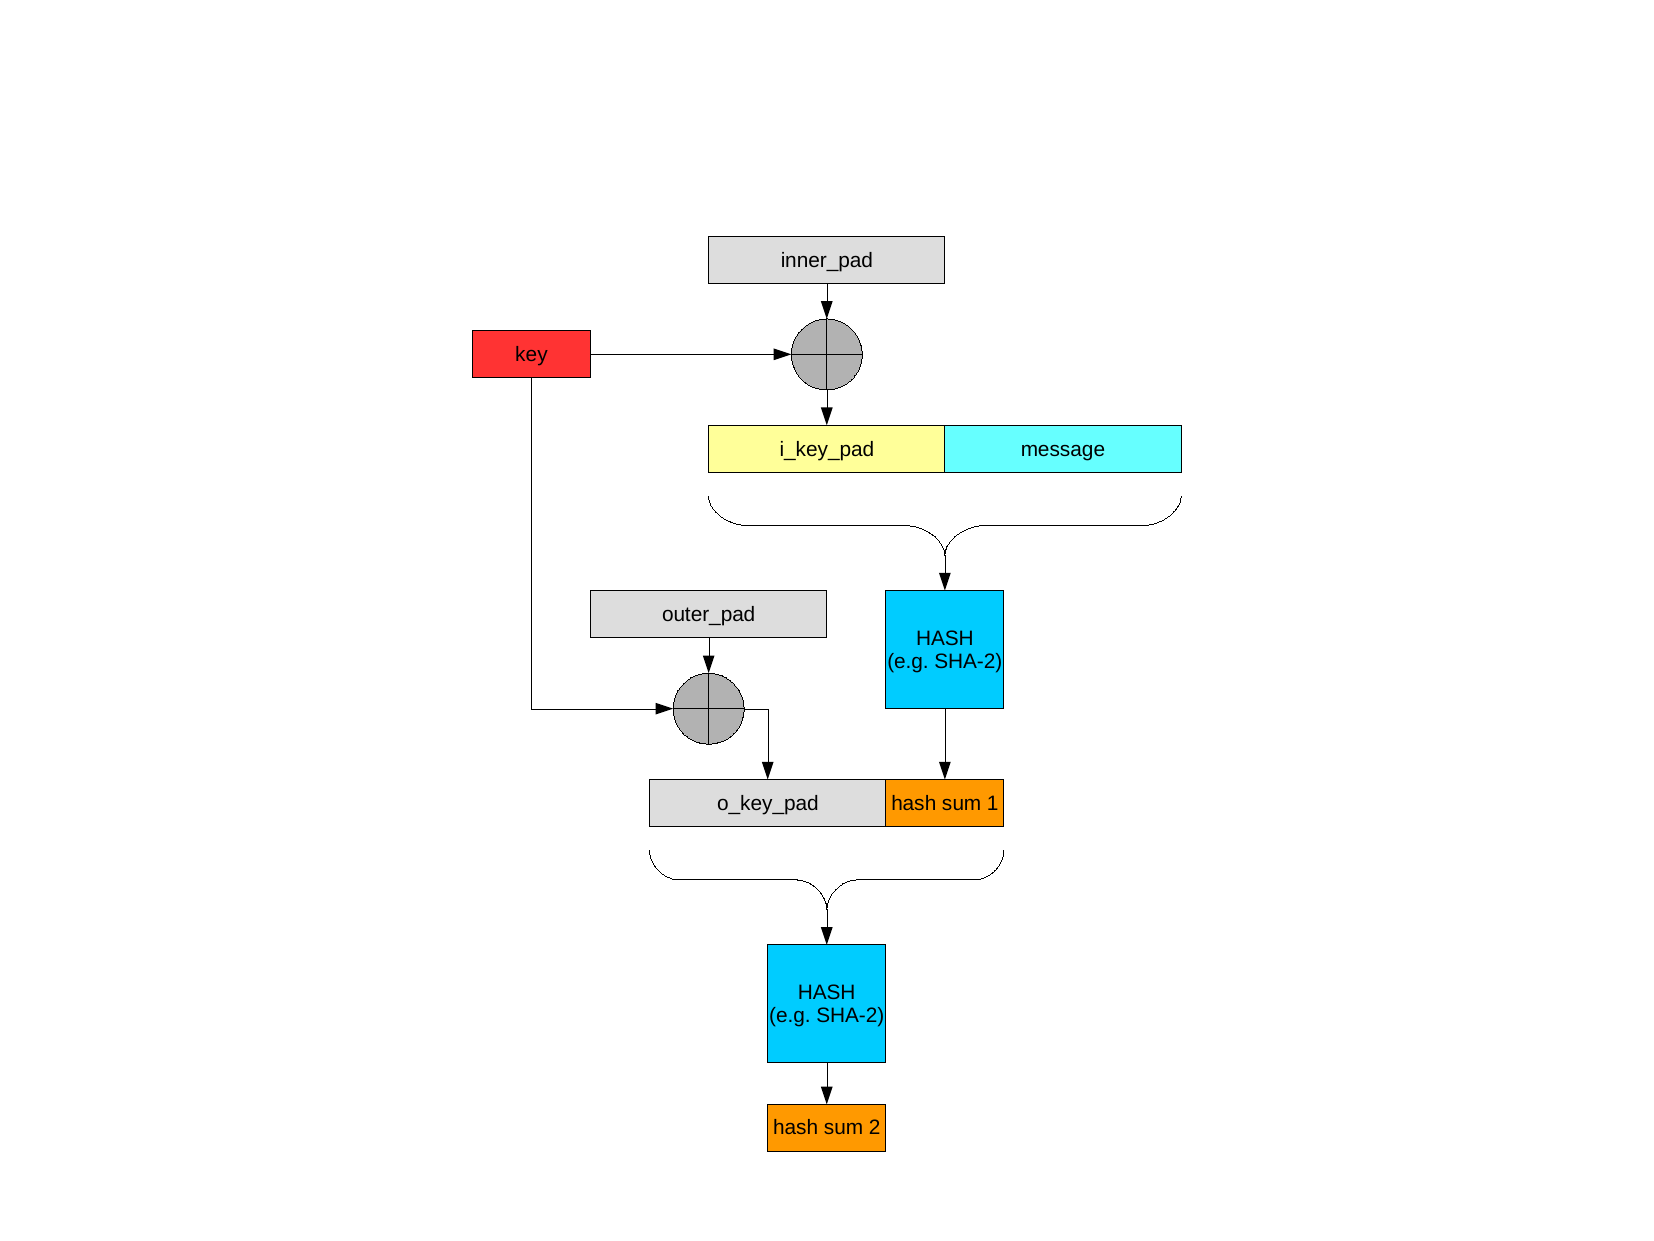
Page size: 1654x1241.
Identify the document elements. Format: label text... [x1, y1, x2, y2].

text_box inner_pad [708, 236, 945, 284]
text_box [791, 318, 826, 354]
text_box [827, 318, 863, 354]
text_box HASH (e.g. SHA-2) [885, 590, 1004, 709]
text_box [673, 673, 708, 708]
text_box hash sum 1 [885, 779, 1004, 827]
text_box [827, 355, 863, 390]
text_box message [944, 425, 1182, 473]
text_box hash sum 2 [767, 1104, 886, 1152]
text_box o_key_pad [649, 779, 885, 827]
text_box i_key_pad [708, 425, 944, 473]
text_box [709, 709, 745, 745]
text_box [673, 709, 708, 745]
text_box [791, 355, 826, 390]
text_box outer_pad [590, 590, 827, 638]
text_box HASH (e.g. SHA-2) [767, 944, 886, 1063]
text_box key [472, 330, 591, 378]
text_box [709, 673, 745, 708]
